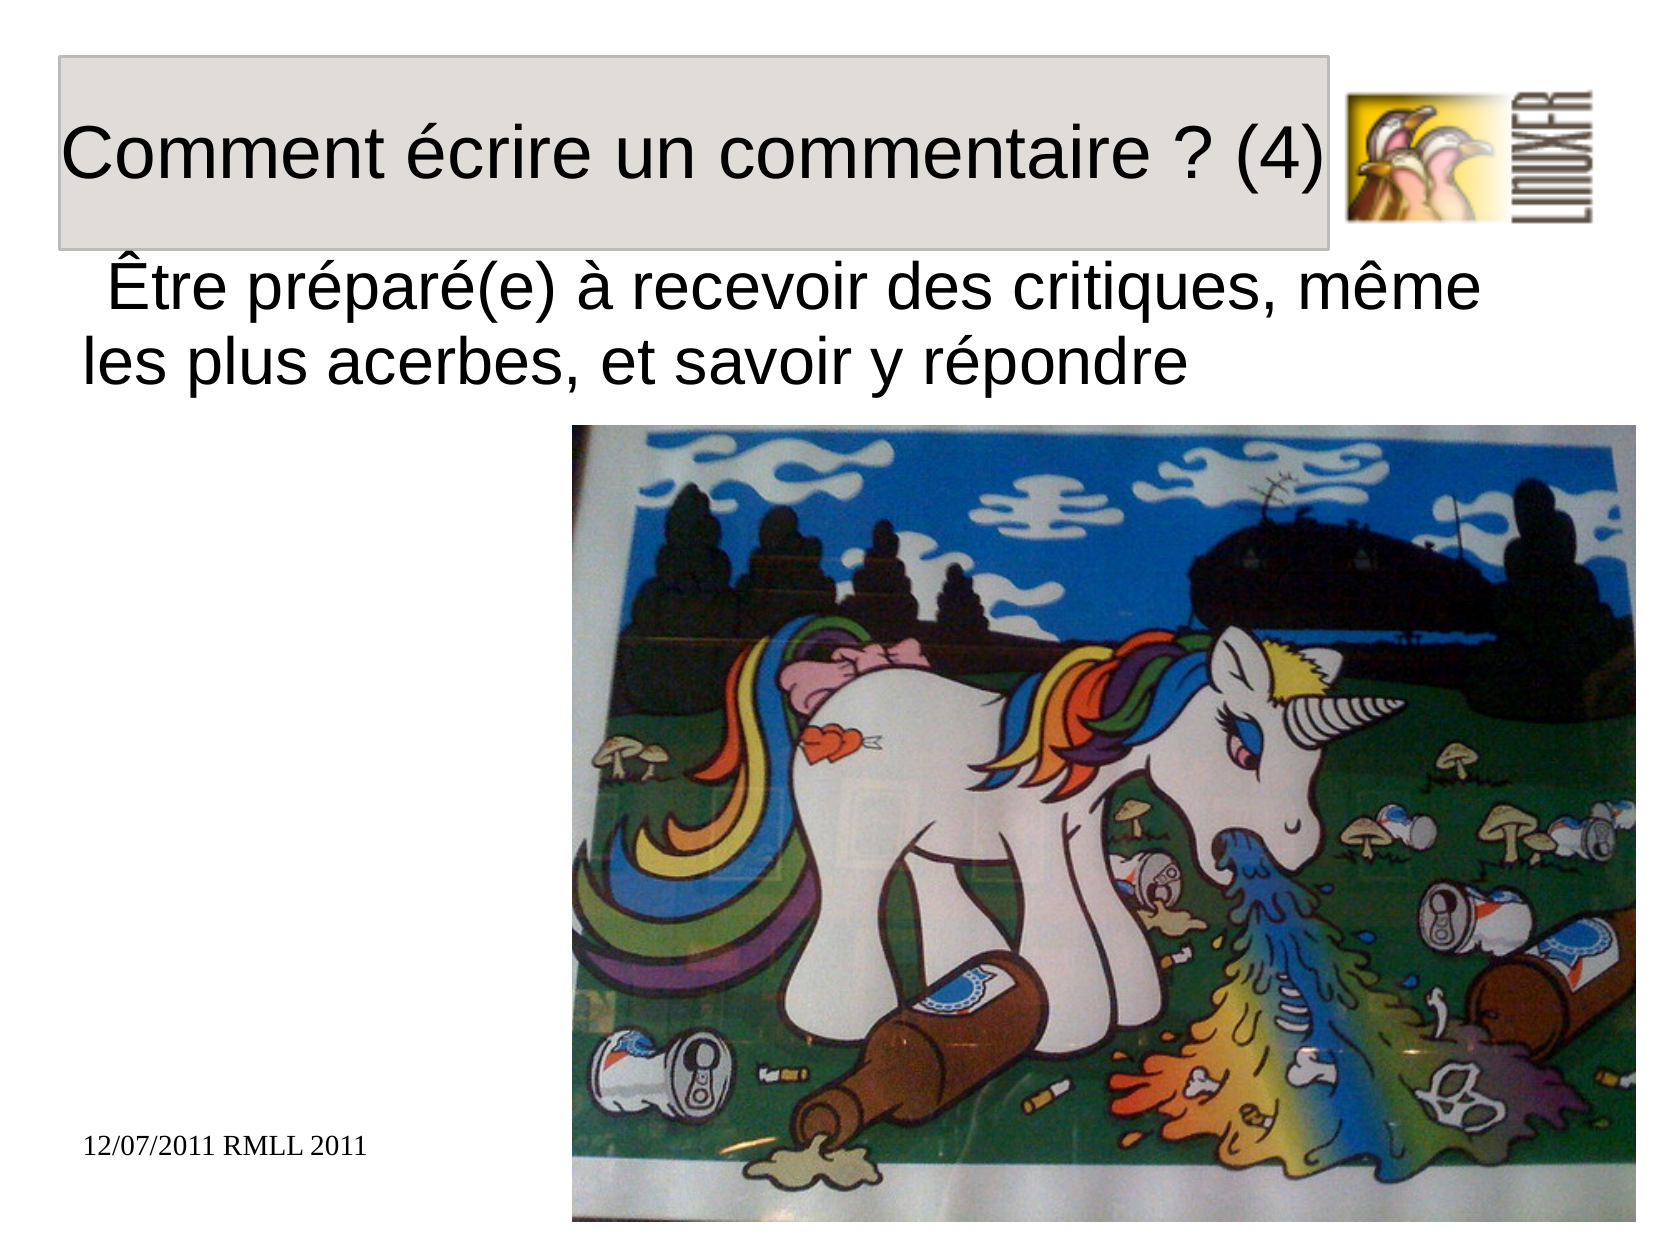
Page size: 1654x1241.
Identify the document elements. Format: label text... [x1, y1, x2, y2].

picture [572, 425, 1636, 1222]
subtitle Être préparé(e) à recevoir des critiques, même les plus acerbes, et savoir y répondre [82, 248, 1571, 1053]
picture [1341, 88, 1601, 229]
title Comment écrire un commentaire ? (4) [59, 56, 1329, 250]
